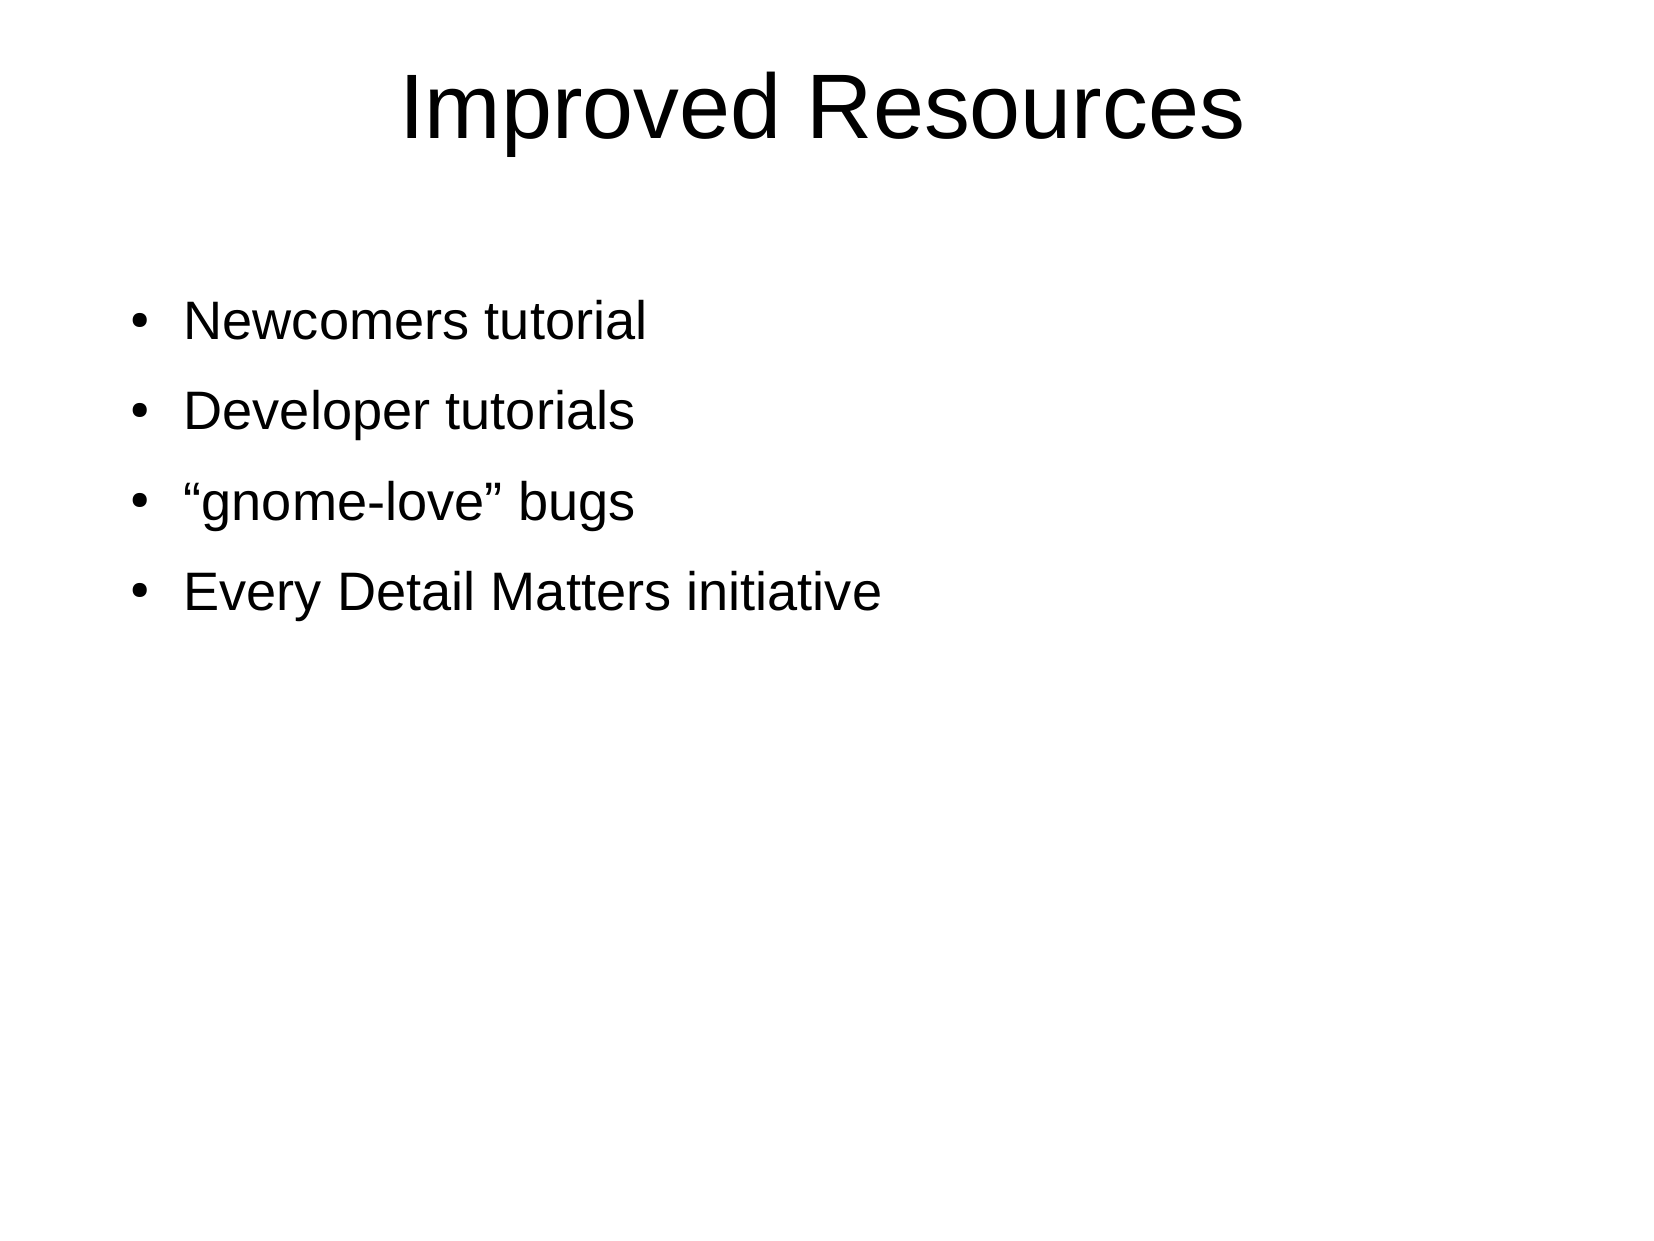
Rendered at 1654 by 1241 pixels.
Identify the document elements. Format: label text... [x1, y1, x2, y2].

list Newcomers tutorial Developer tutorials “gnome-love” bugs Every Detail Matters initiative [112, 291, 1601, 1111]
title Improved Resources [0, 2, 1646, 211]
